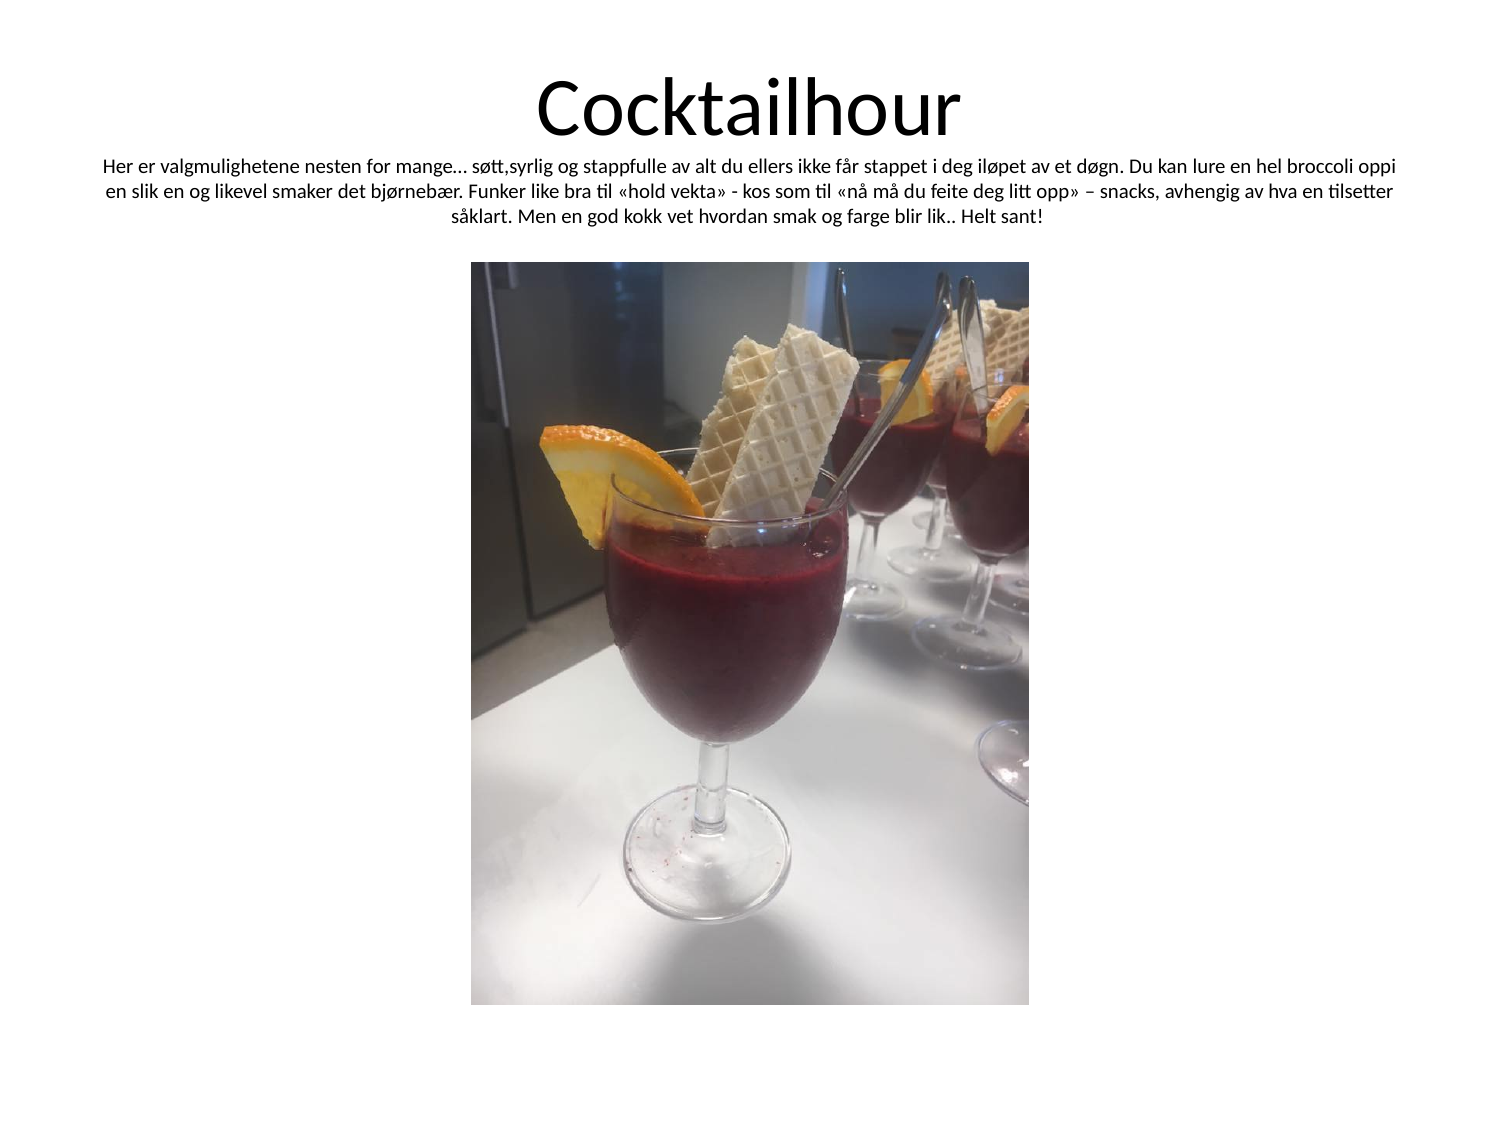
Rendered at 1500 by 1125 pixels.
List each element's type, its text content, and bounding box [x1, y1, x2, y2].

picture [471, 262, 1029, 1005]
title Cocktailhour Her er valgmulighetene nesten for mange… søtt,syrlig og stappfulle av alt du ellers ikke får stappet i deg iløpet av et døgn. Du kan lure en hel broccoli oppi en slik en og likevel smaker det bjørnebær. Funker like bra til «hold vekta» - kos som til «nå må du feite deg litt opp» – snacks, avhengig av hva en tilsetter såklart. Men en god kokk vet hvordan smak og farge blir lik.. Helt sant! [75, 45, 1426, 233]
